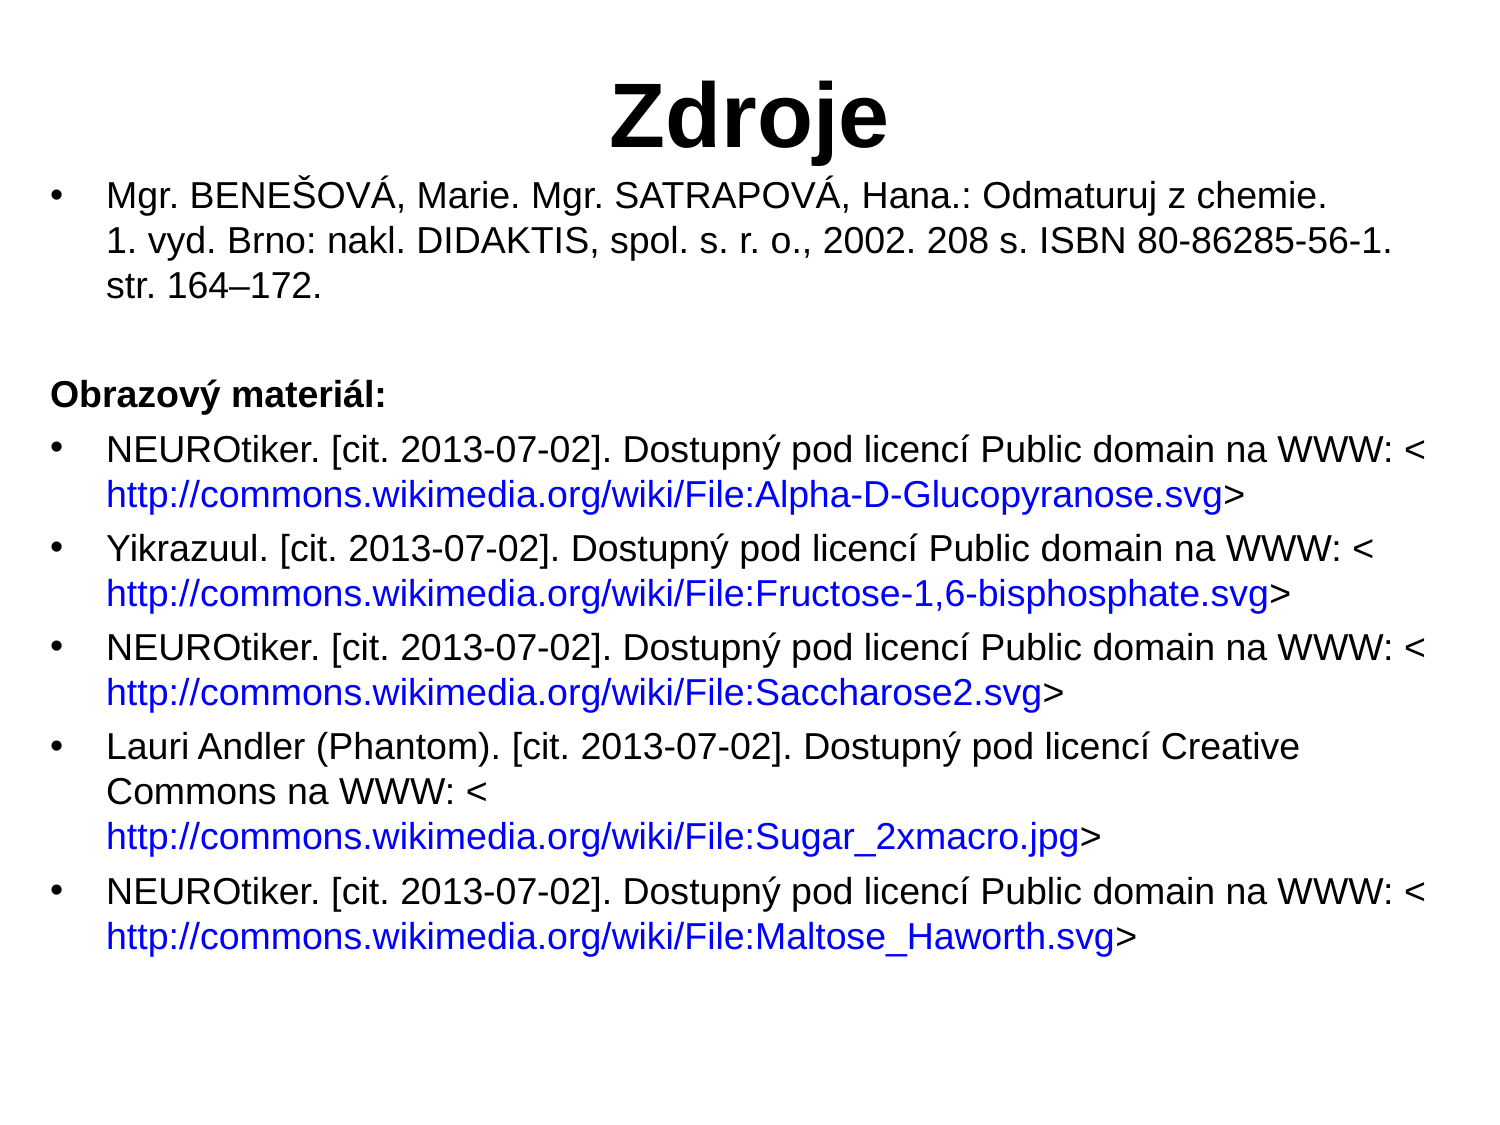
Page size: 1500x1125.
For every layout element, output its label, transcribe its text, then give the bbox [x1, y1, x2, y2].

list Mgr. BENEŠOVÁ, Marie. Mgr. SATRAPOVÁ, Hana.: Odmaturuj z chemie. 1. vyd. Brno: nakl. DIDAKTIS, spol. s. r. o., 2002. 208 s. ISBN 80-86285-56-1. str. 164–172. Obrazový materiál: NEUROtiker. [cit. 2013-07-02]. Dostupný pod licencí Public domain na WWW: <http://commons.wikimedia.org/wiki/File:Alpha-D-Glucopyranose.svg> Yikrazuul. [cit. 2013-07-02]. Dostupný pod licencí Public domain na WWW: <http://commons.wikimedia.org/wiki/File:Fructose-1,6-bisphosphate.svg> NEUROtiker. [cit. 2013-07-02]. Dostupný pod licencí Public domain na WWW: <http://commons.wikimedia.org/wiki/File:Saccharose2.svg> Lauri Andler (Phantom). [cit. 2013-07-02]. Dostupný pod licencí Creative Commons na WWW: <http://commons.wikimedia.org/wiki/File:Sugar_2xmacro.jpg> NEUROtiker. [cit. 2013-07-02]. Dostupný pod licencí Public domain na WWW: <http://commons.wikimedia.org/wiki/File:Maltose_Haworth.svg> [35, 164, 1454, 1019]
title Zdroje [75, 45, 1426, 176]
